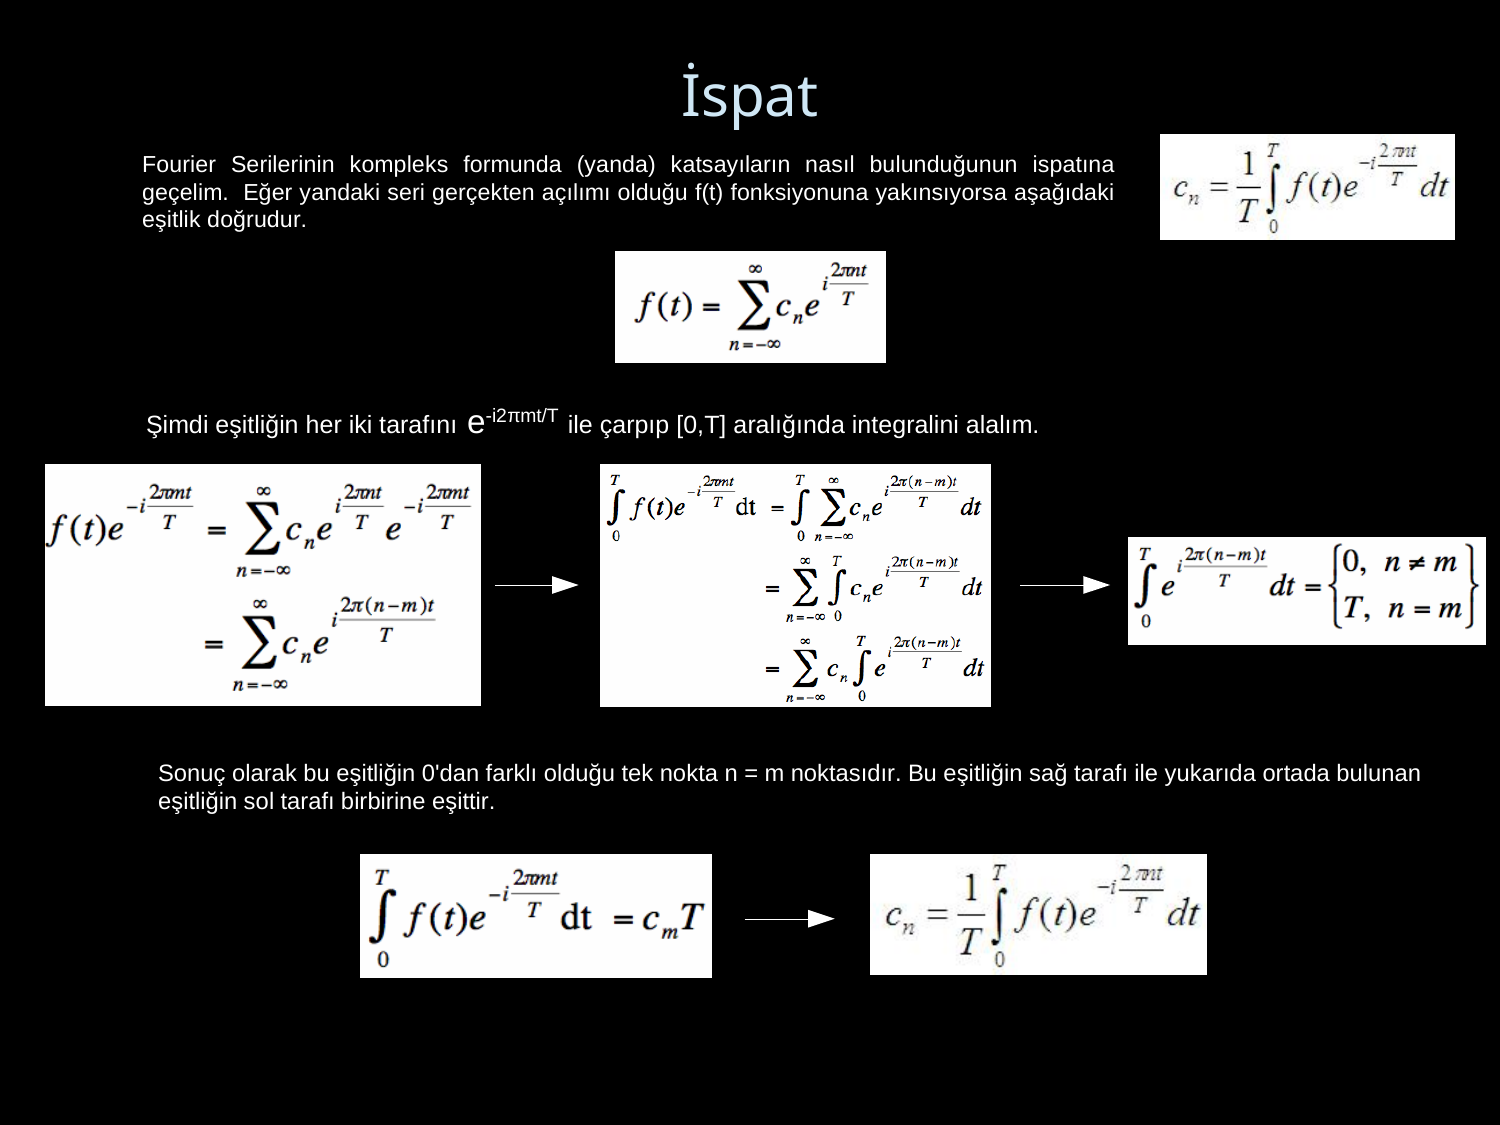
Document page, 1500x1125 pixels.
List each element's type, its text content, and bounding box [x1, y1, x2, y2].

picture [360, 854, 712, 978]
picture [600, 464, 991, 707]
picture [1160, 134, 1456, 240]
picture [615, 251, 886, 363]
list Fourier Serilerinin kompleks formunda (yanda) katsayıların nasıl bulunduğunun ispatına geçelim. Eğer yandaki seri gerçekten açılımı olduğu f(t) fonksiyonuna yakınsıyorsa aşağıdaki eşitlik doğrudur. [75, 141, 1156, 240]
picture [45, 464, 481, 706]
picture [870, 854, 1207, 976]
list Şimdi eşitliğin her iki tarafını e-i2πmt/T ile çarpıp [0,T] aralığında integralini alalım. [75, 392, 1456, 465]
list Sonuç olarak bu eşitliğin 0'dan farklı olduğu tek nokta n = m noktasıdır. Bu eşitliğin sağ tarafı ile yukarıda ortada bulunan eşitliğin sol tarafı birbirine eşittir. [90, 750, 1471, 823]
title İspat [75, 21, 1426, 165]
picture [1128, 537, 1486, 646]
